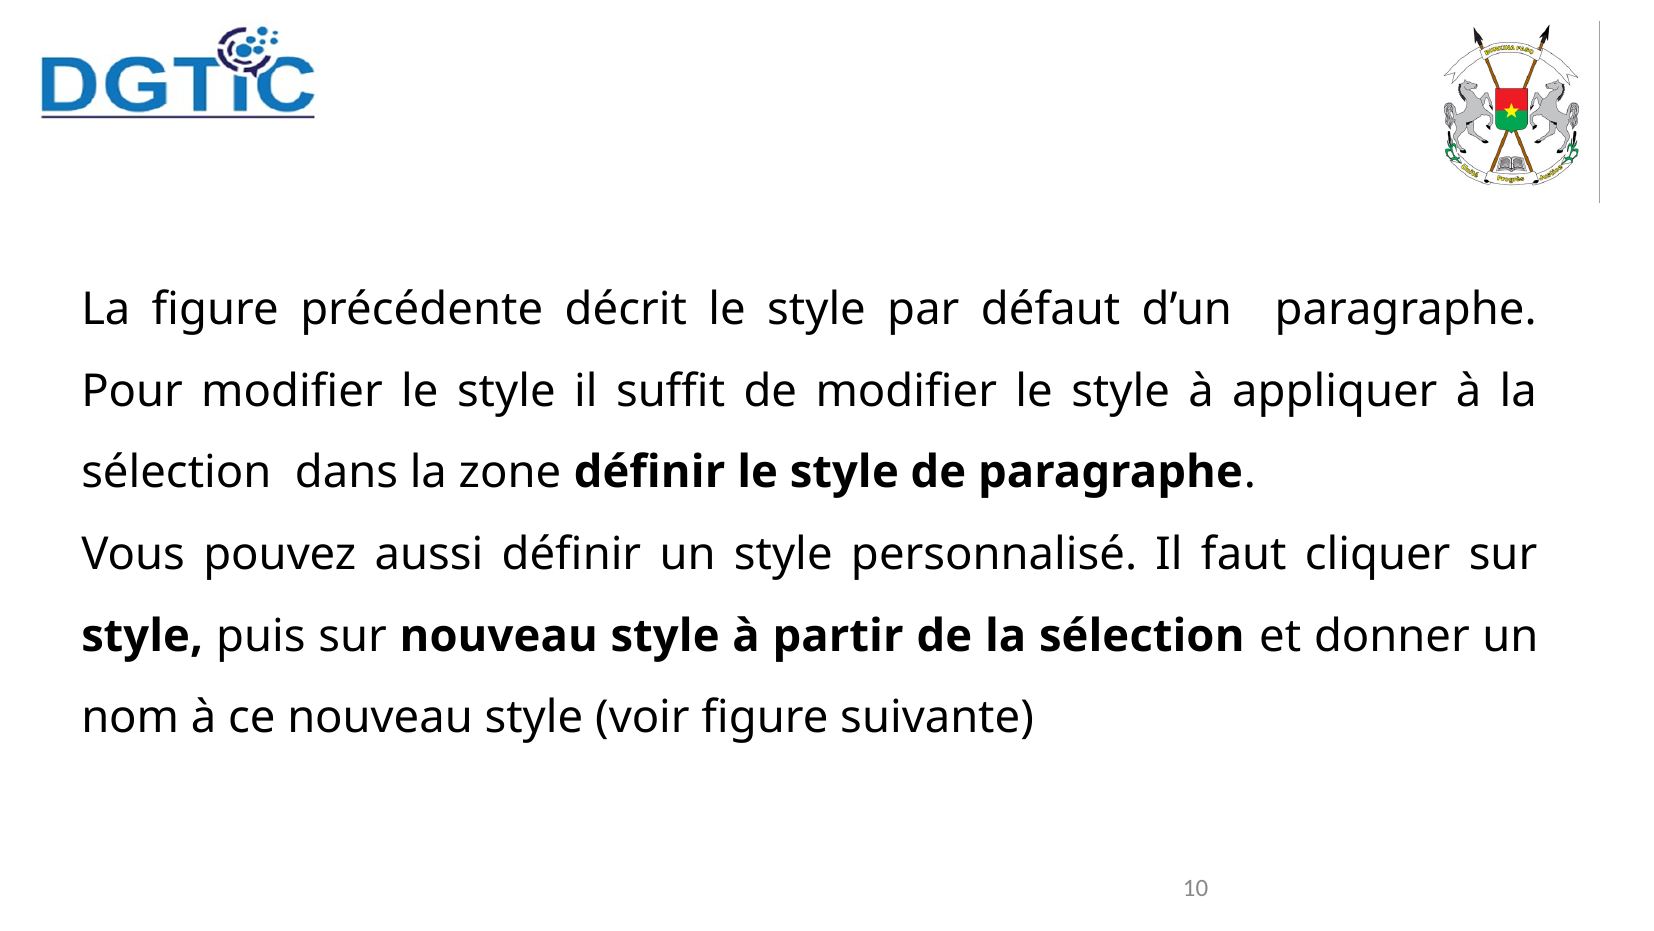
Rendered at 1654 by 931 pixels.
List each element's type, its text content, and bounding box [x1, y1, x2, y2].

text_box <numéro> [1167, 862, 1540, 912]
picture [38, 21, 319, 119]
text_box La figure précédente décrit le style par défaut d’un paragraphe. Pour modifier le style il suffit de modifier le style à appliquer à la sélection dans la zone définir le style de paragraphe. Vous pouvez aussi définir un style personnalisé. Il faut cliquer sur style, puis sur nouveau style à partir de la sélection et donner un nom à ce nouveau style (voir figure suivante) [66, 244, 1557, 749]
picture [1435, 21, 1600, 203]
